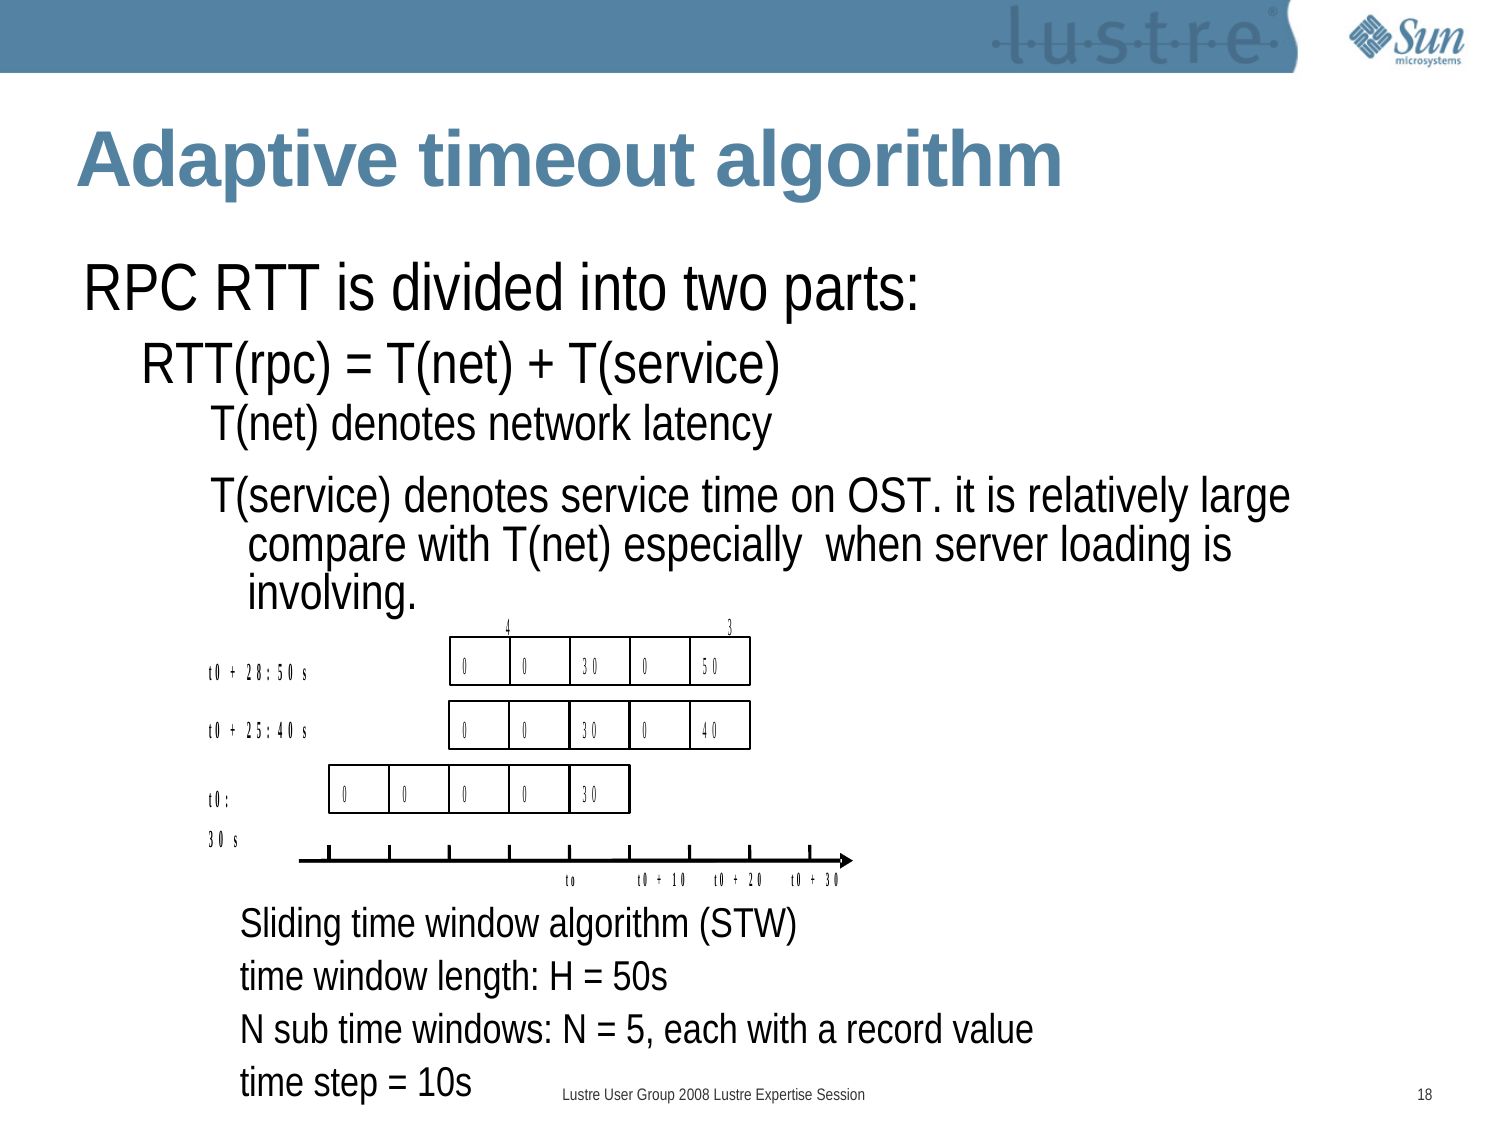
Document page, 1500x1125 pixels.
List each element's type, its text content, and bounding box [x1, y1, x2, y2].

text_box Sliding time window algorithm (STW) time window length: H = 50s N sub time windows: N = 5, each with a record value time step = 10s [225, 900, 1163, 1125]
title Adaptive timeout algorithm [75, 123, 1437, 227]
picture [209, 600, 901, 901]
list RPC RTT is divided into two parts: RTT(rpc) = T(net) + T(service) T(net) denotes network latency T(service) denotes service time on OST. it is relatively large compare with T(net) especially when server loading is involving. [64, 258, 1401, 627]
picture [0, 0, 1500, 91]
